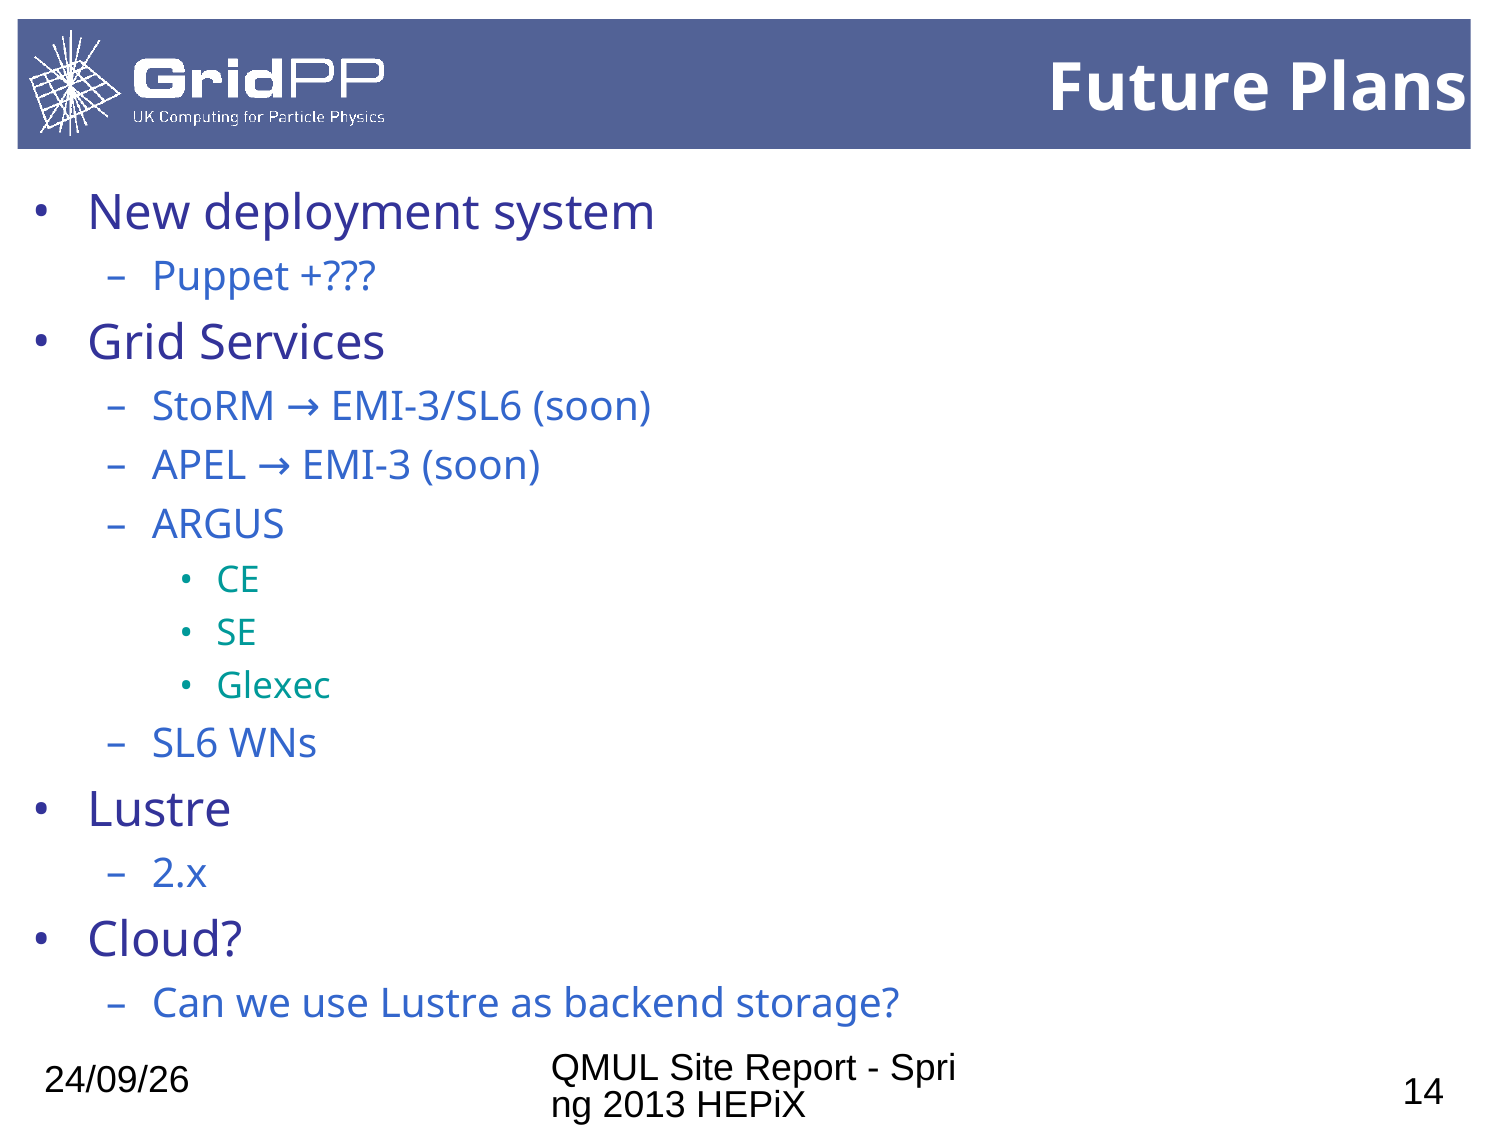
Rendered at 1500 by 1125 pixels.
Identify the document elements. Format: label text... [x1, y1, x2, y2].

picture [980, 1040, 1418, 1099]
title Future Plans [513, 0, 1483, 172]
picture [29, 30, 384, 136]
list New deployment system Puppet +??? Grid Services StoRM → EMI-3/SL6 (soon) APEL → EMI-3 (soon) ARGUS CE SE Glexec SL6 WNs Lustre 2.x Cloud? Can we use Lustre as backend storage? [17, 172, 1480, 1040]
